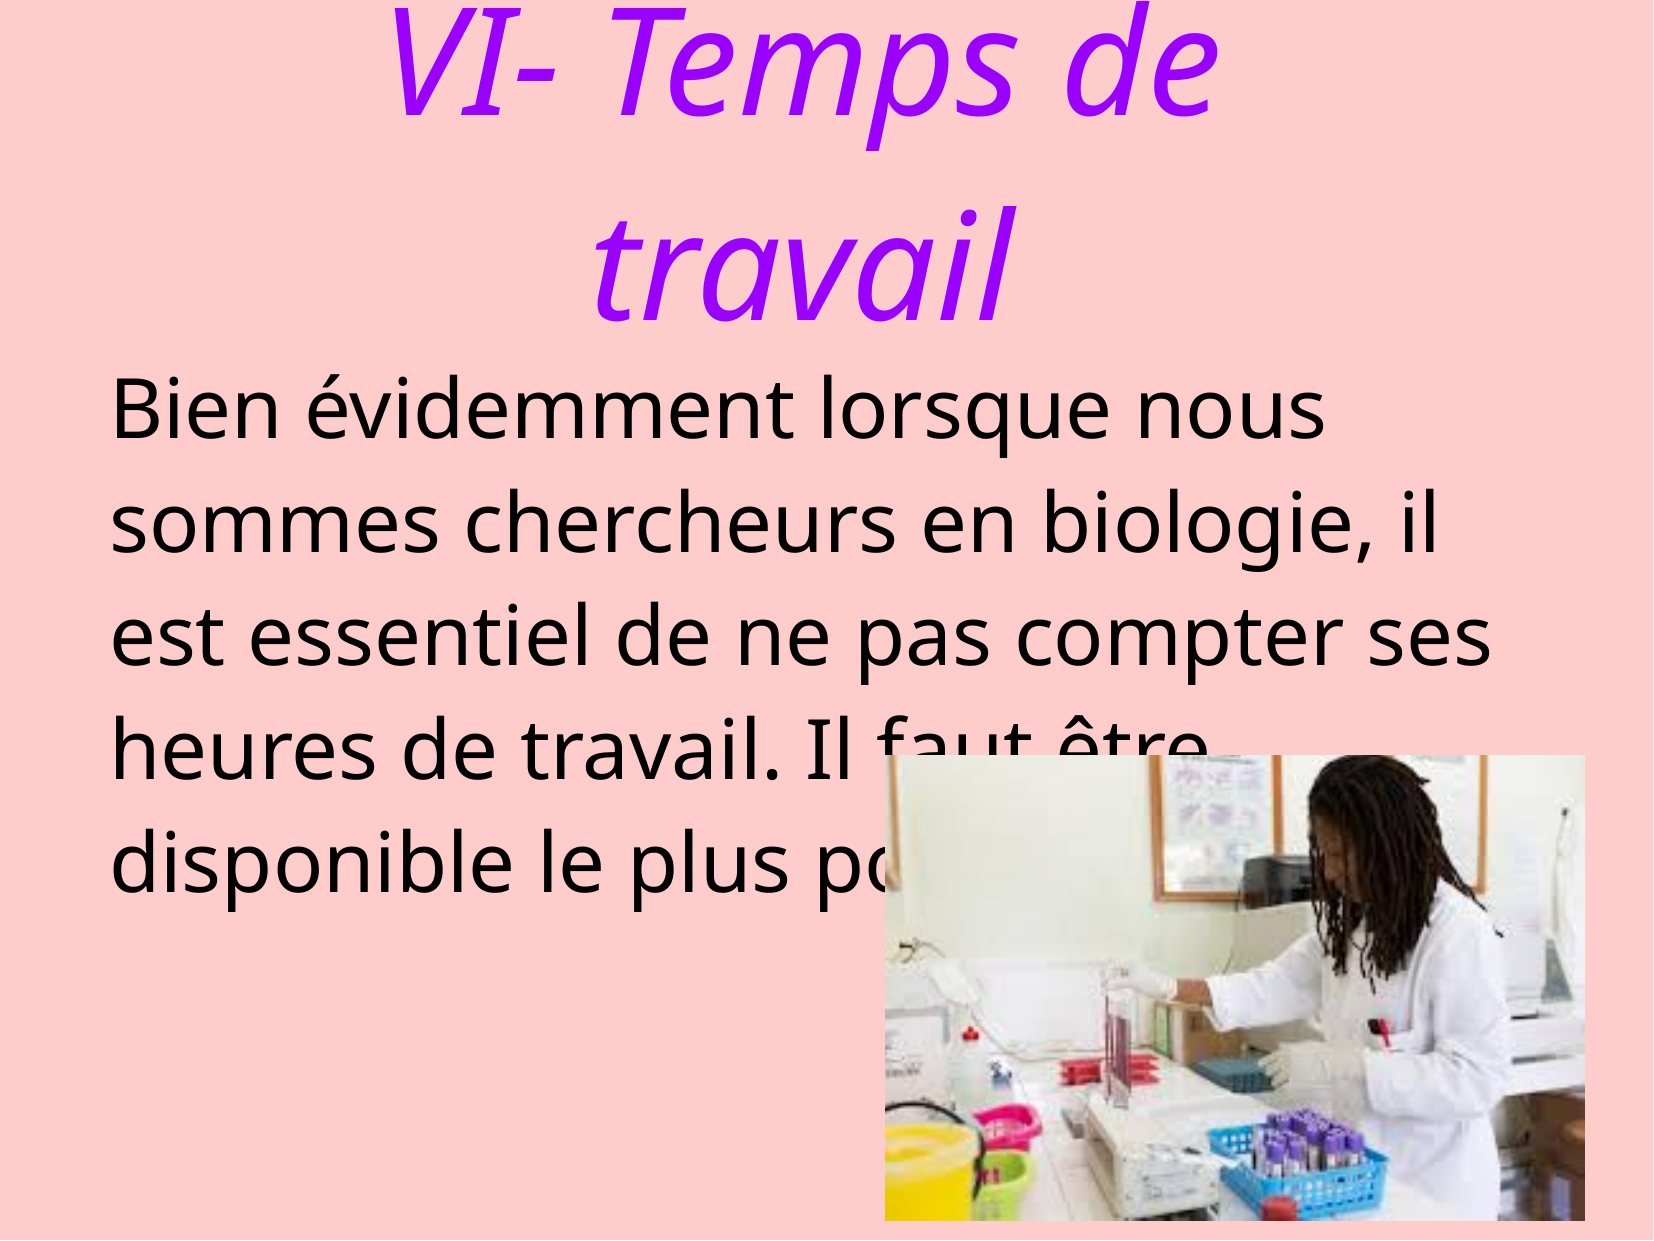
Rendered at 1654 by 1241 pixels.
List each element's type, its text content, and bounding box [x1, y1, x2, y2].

text_box VI- Temps de travail [162, 0, 1441, 331]
text_box Bien évidemment lorsque nous sommes chercheurs en biologie, il est essentiel de ne pas compter ses heures de travail. Il faut être disponible le plus possible [94, 342, 1571, 928]
picture [885, 755, 1585, 1221]
